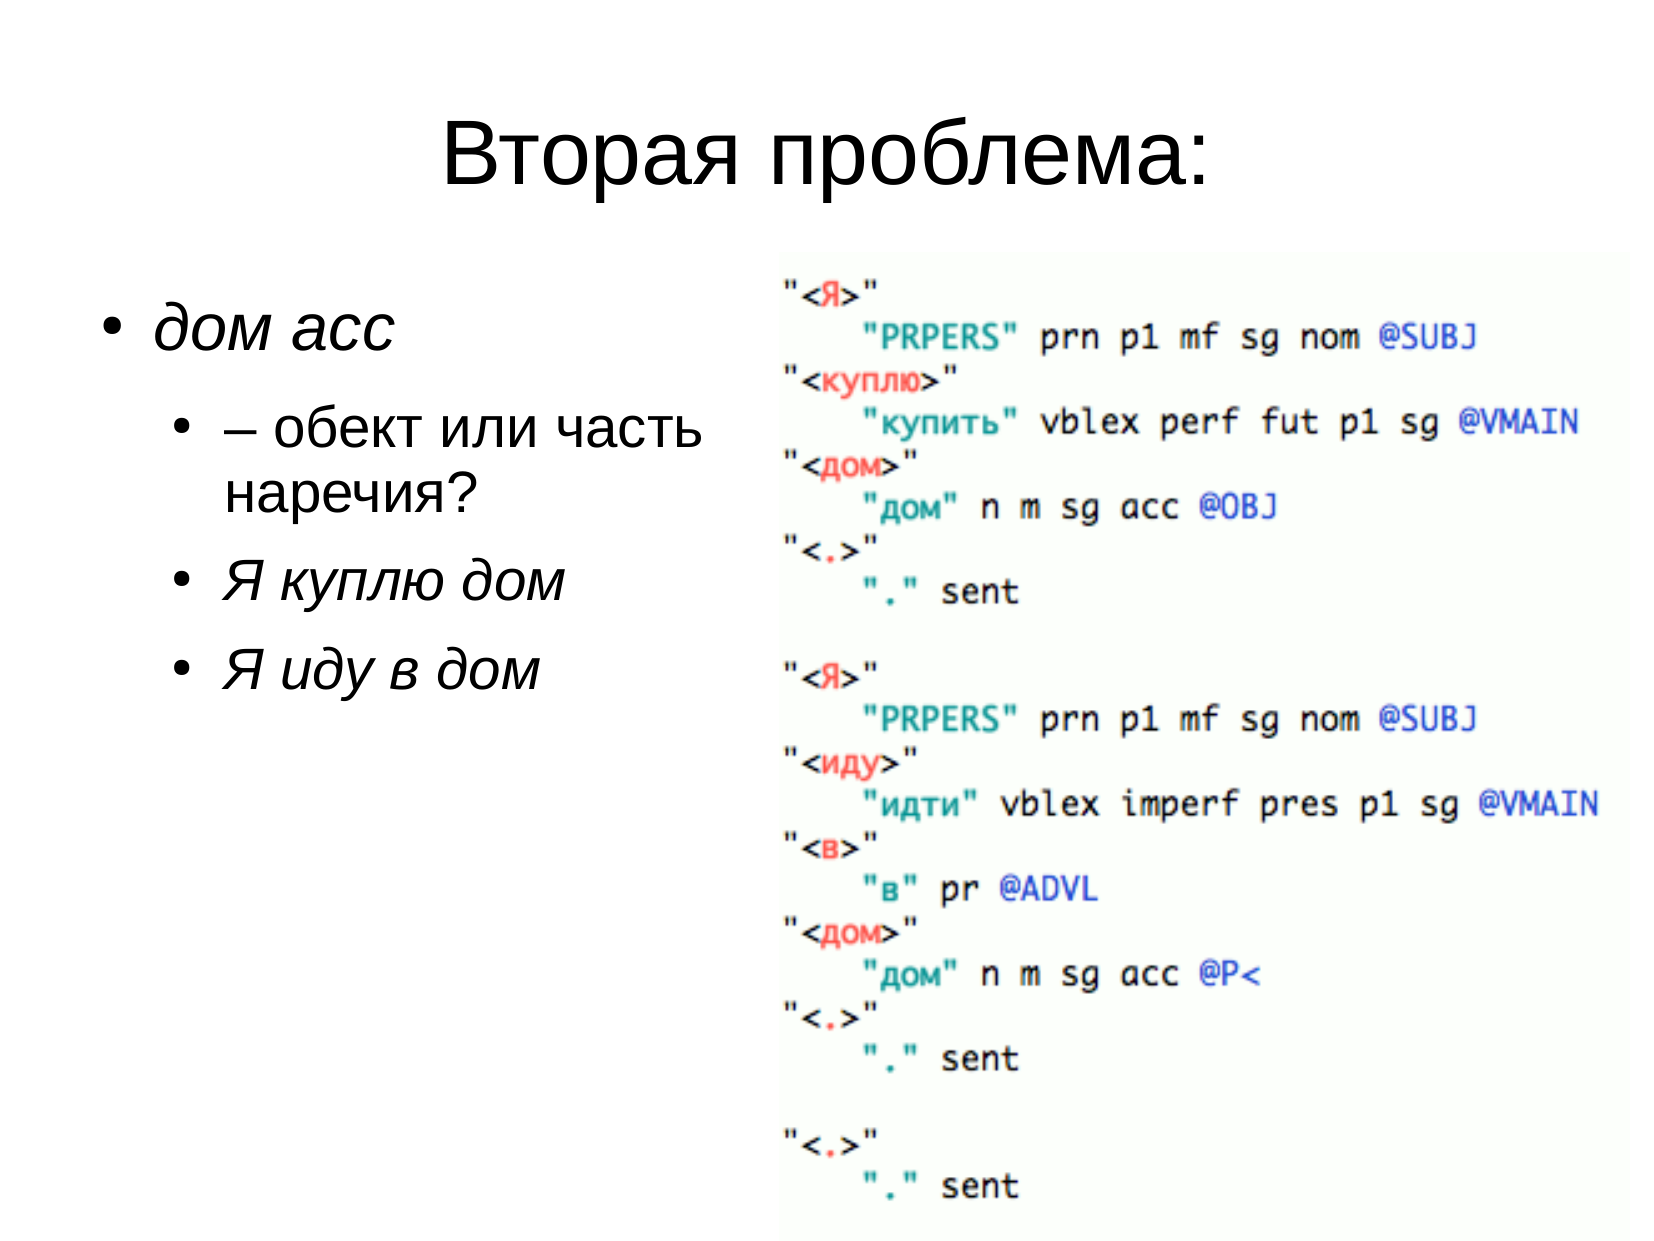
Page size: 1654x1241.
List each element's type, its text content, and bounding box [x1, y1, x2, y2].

picture [779, 252, 1630, 1241]
title Вторая проблема: [82, 49, 1571, 257]
list дом acc – обект или часть наречия? Я куплю дом Я иду в дом [82, 290, 779, 1109]
